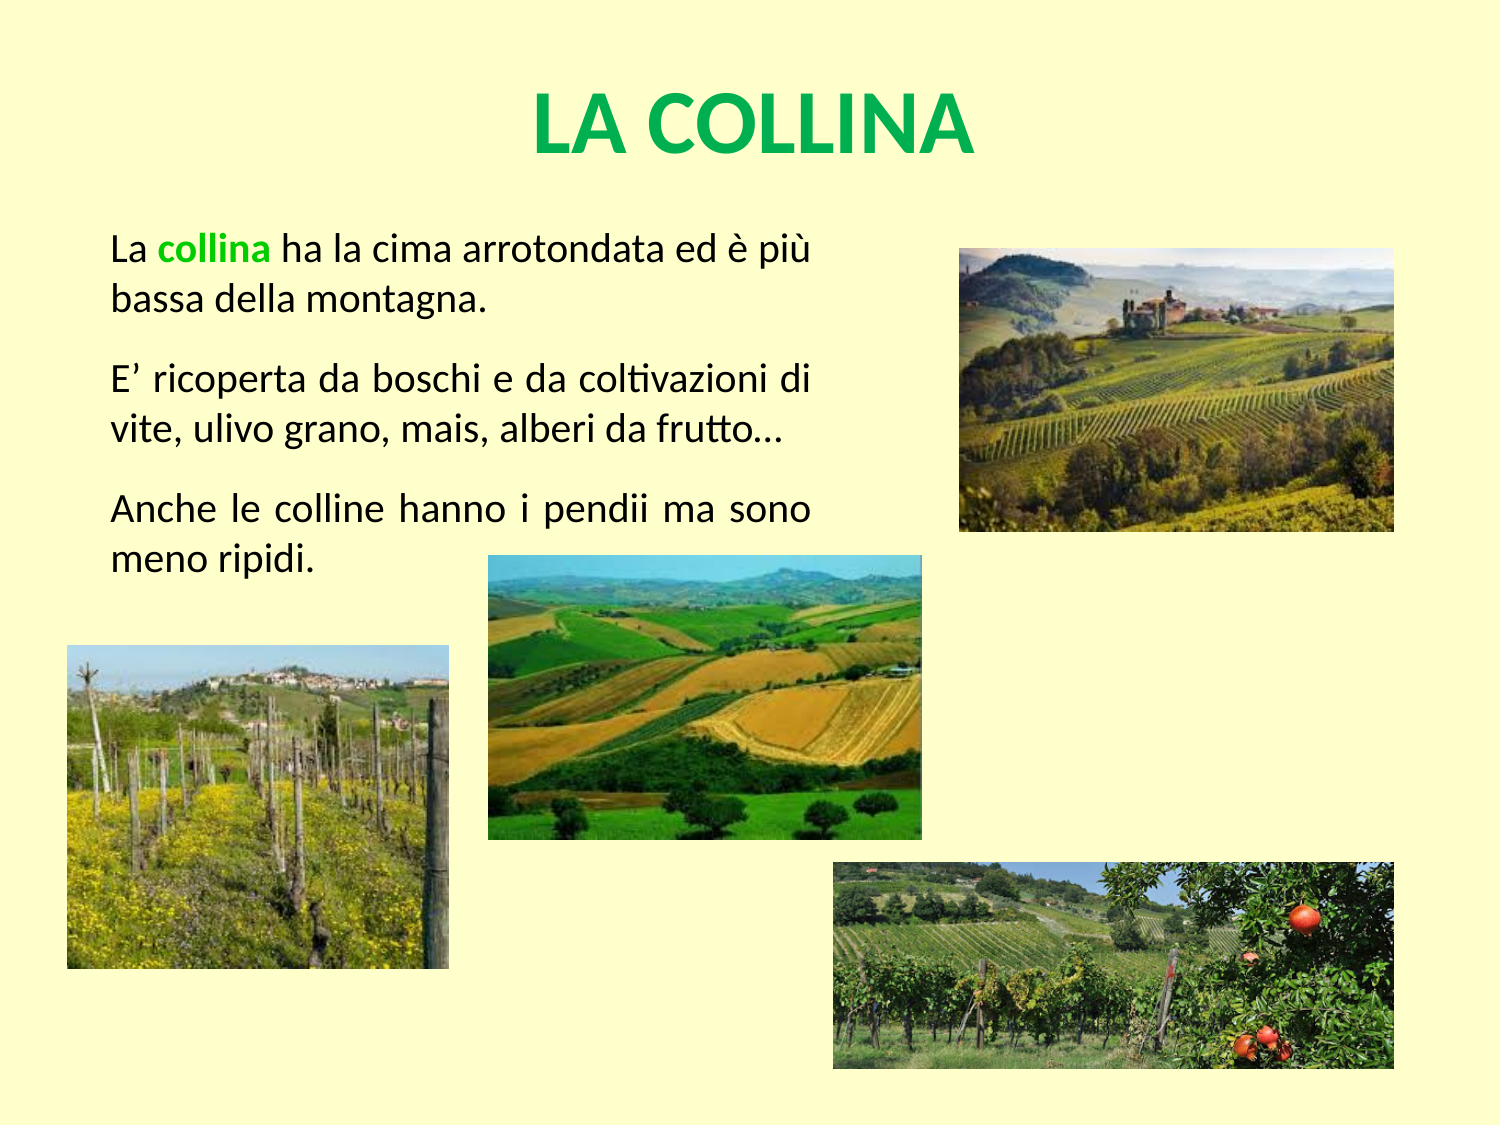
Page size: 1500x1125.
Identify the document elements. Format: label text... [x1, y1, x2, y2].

picture [488, 555, 922, 840]
picture [833, 862, 1394, 1069]
picture [67, 645, 449, 969]
title LA COLLINA [79, 23, 1430, 212]
list La collina ha la cima arrotondata ed è più bassa della montagna. E’ ricoperta da boschi e da coltivazioni di vite, ulivo grano, mais, alberi da frutto… Anche le colline hanno i pendii ma sono meno ripidi. [39, 213, 827, 588]
picture [959, 248, 1394, 532]
